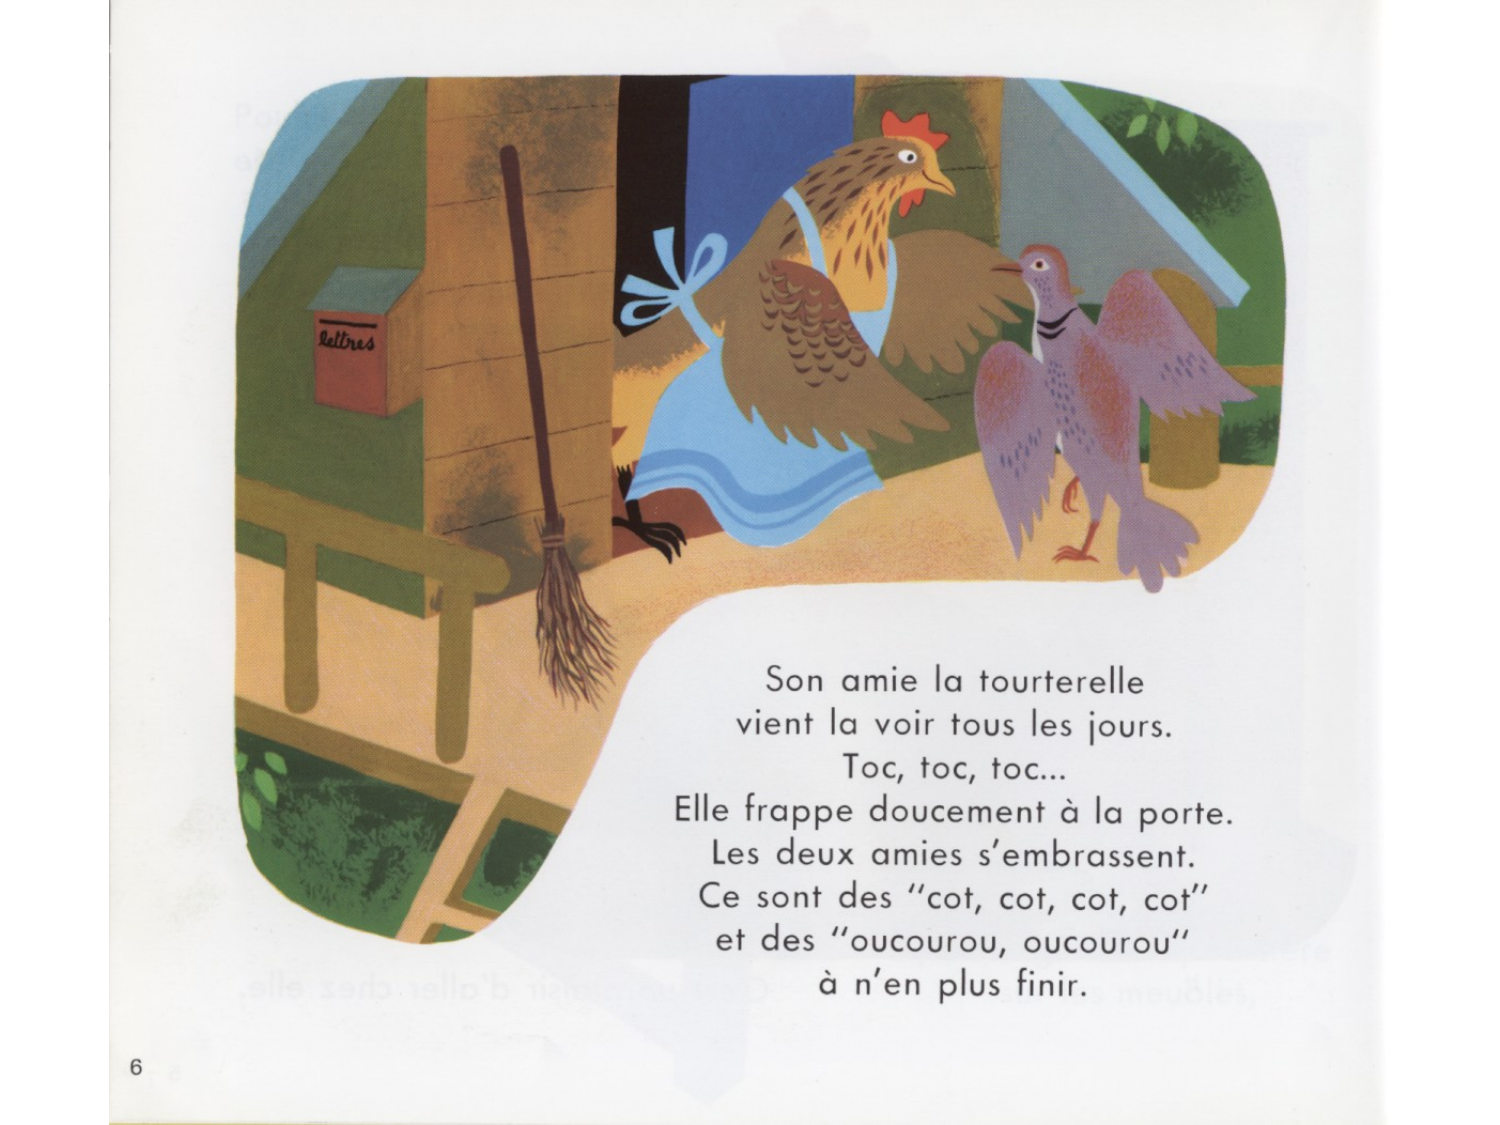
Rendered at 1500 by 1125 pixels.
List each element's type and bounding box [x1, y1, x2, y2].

picture [109, 0, 1391, 1125]
